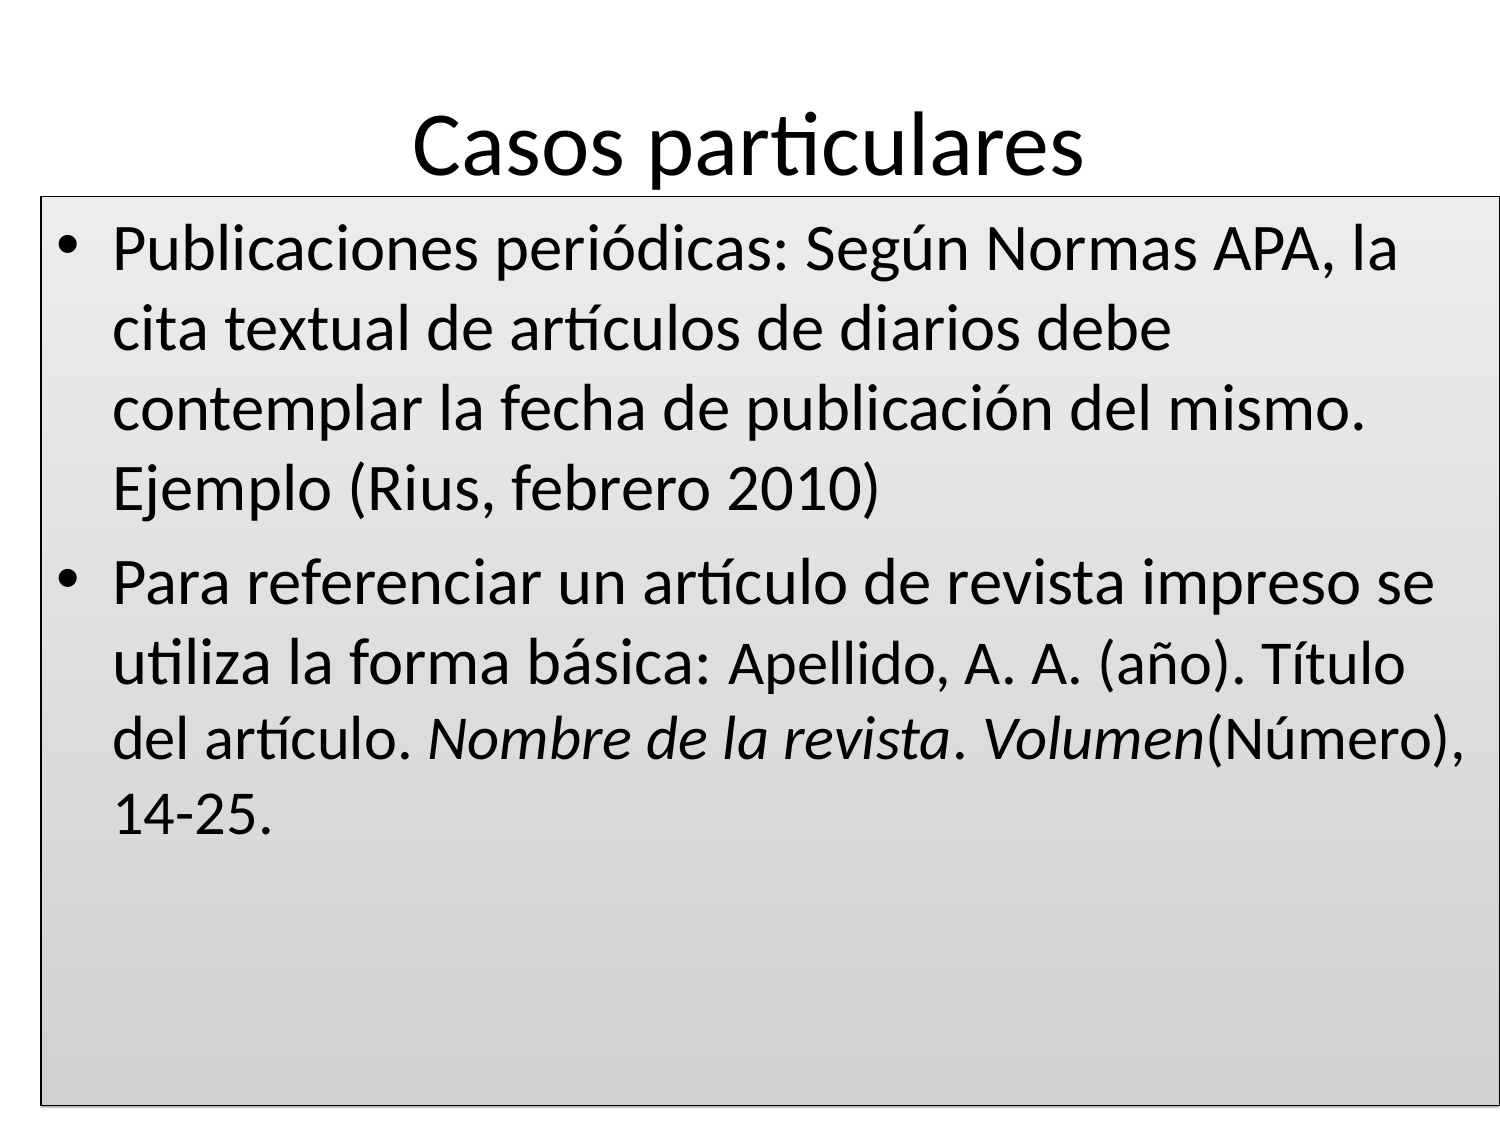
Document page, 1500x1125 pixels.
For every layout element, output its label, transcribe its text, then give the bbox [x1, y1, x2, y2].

text_box Publicaciones periódicas: Según Normas APA, la cita textual de artículos de diarios debe contemplar la fecha de publicación del mismo. Ejemplo (Rius, febrero 2010) Para referenciar un artículo de revista impreso se utiliza la forma básica: Apellido, A. A. (año). Título del artículo. Nombre de la revista. Volumen(Número), 14-25. [41, 196, 1500, 1106]
text_box Casos particulares [75, 45, 1425, 196]
